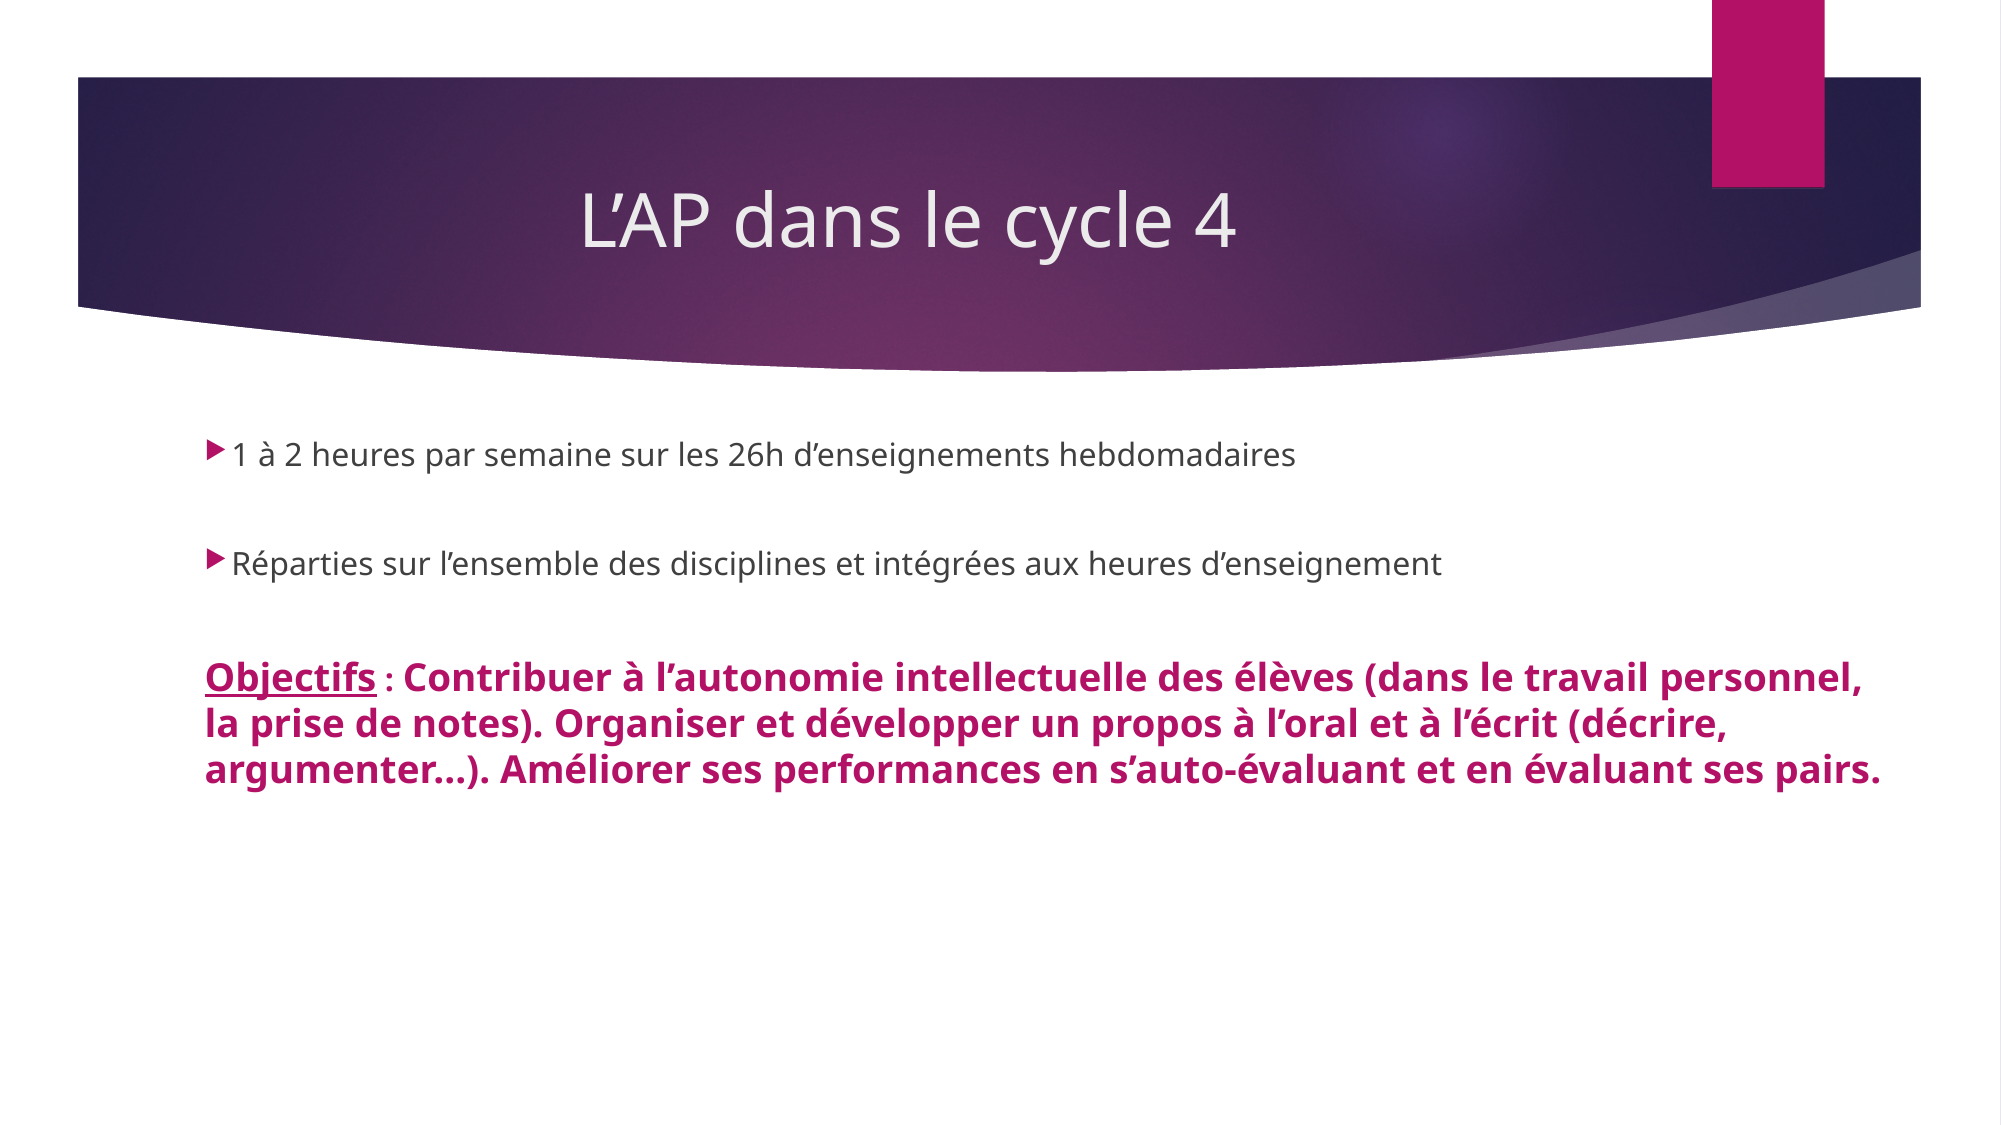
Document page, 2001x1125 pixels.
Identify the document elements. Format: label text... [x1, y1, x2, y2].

title L’AP dans le cycle 4 [189, 159, 1627, 276]
picture [79, 78, 1920, 371]
list 1 à 2 heures par semaine sur les 26h d’enseignements hebdomadaires Réparties sur l’ensemble des disciplines et intégrées aux heures d’enseignement Objectifs : Contribuer à l’autonomie intellectuelle des élèves (dans le travail personnel, la prise de notes). Organiser et développer un propos à l’oral et à l’écrit (décrire, argumenter…). Améliorer ses performances en s’auto-évaluant et en évaluant ses pairs. [189, 427, 1913, 835]
